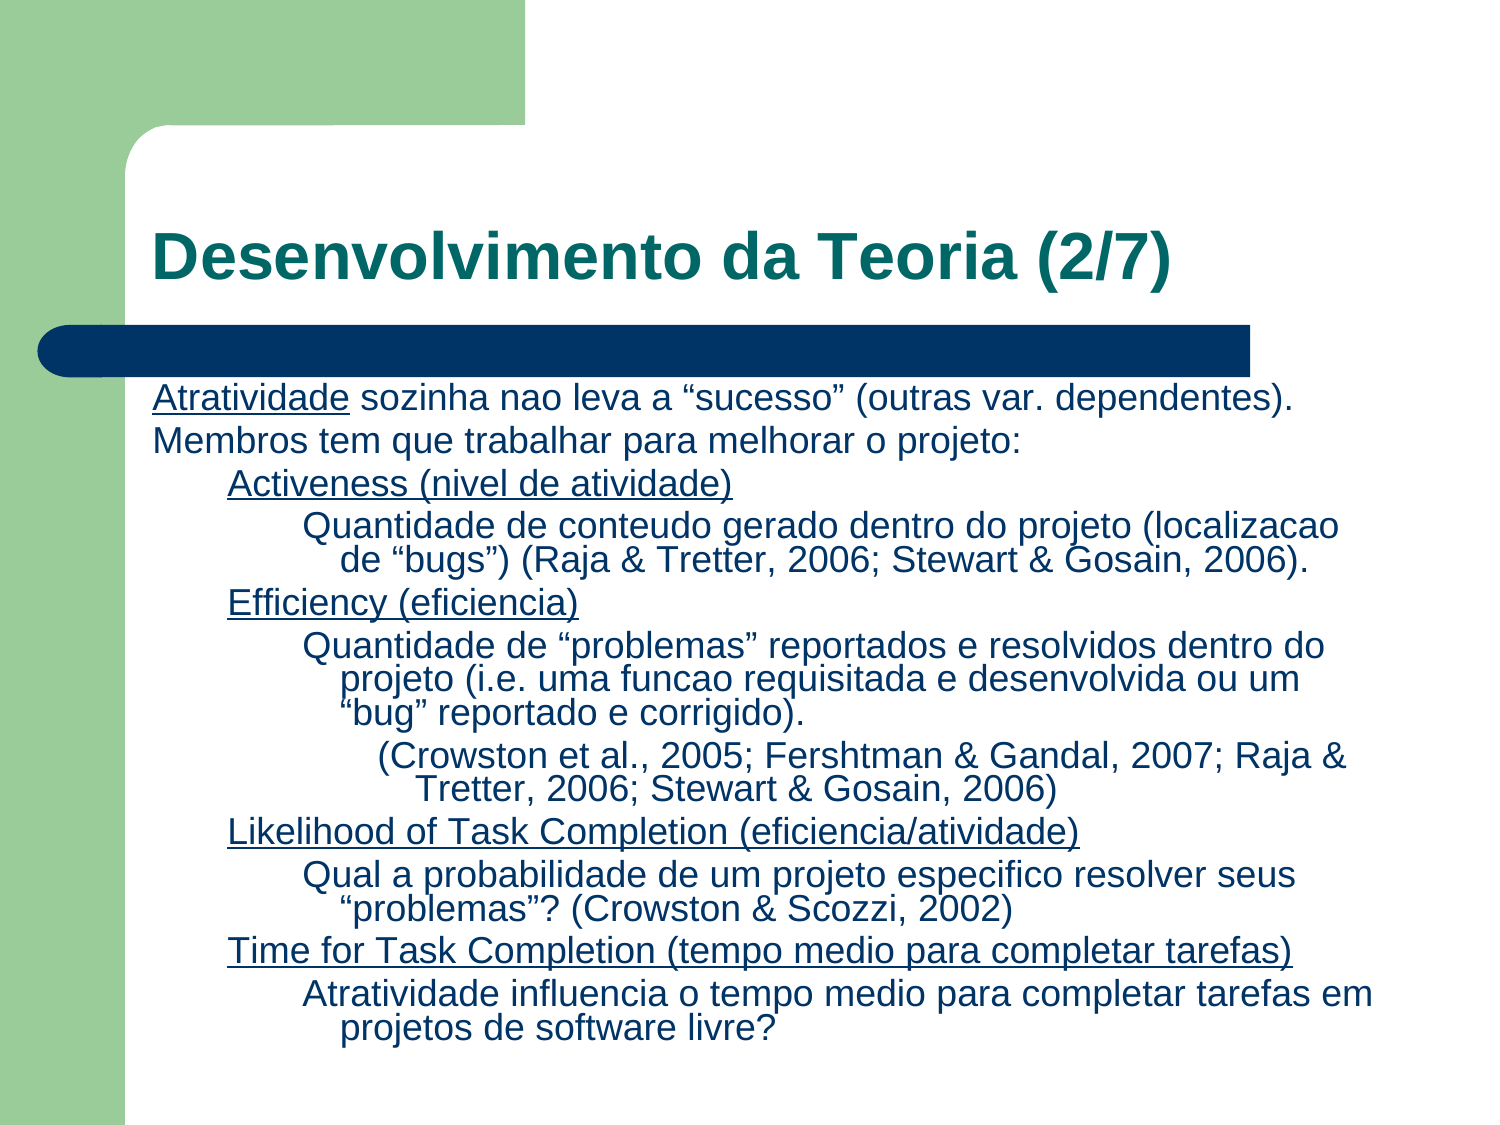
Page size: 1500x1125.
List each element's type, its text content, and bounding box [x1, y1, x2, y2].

list Atratividade sozinha nao leva a “sucesso” (outras var. dependentes). Membros tem que trabalhar para melhorar o projeto: Activeness (nivel de atividade) Quantidade de conteudo gerado dentro do projeto (localizacao de “bugs”) (Raja & Tretter, 2006; Stewart & Gosain, 2006). Efficiency (eficiencia) Quantidade de “problemas” reportados e resolvidos dentro do projeto (i.e. uma funcao requisitada e desenvolvida ou um “bug” reportado e corrigido). (Crowston et al., 2005; Fershtman & Gandal, 2007; Raja & Tretter, 2006; Stewart & Gosain, 2006) Likelihood of Task Completion (eficiencia/atividade) Qual a probabilidade de um projeto especifico resolver seus “problemas”? (Crowston & Scozzi, 2002) Time for Task Completion (tempo medio para completar tarefas) Atratividade influencia o tempo medio para completar tarefas em projetos de software livre? [137, 376, 1400, 1125]
title Desenvolvimento da Teoria (2/7) [136, 136, 1414, 301]
